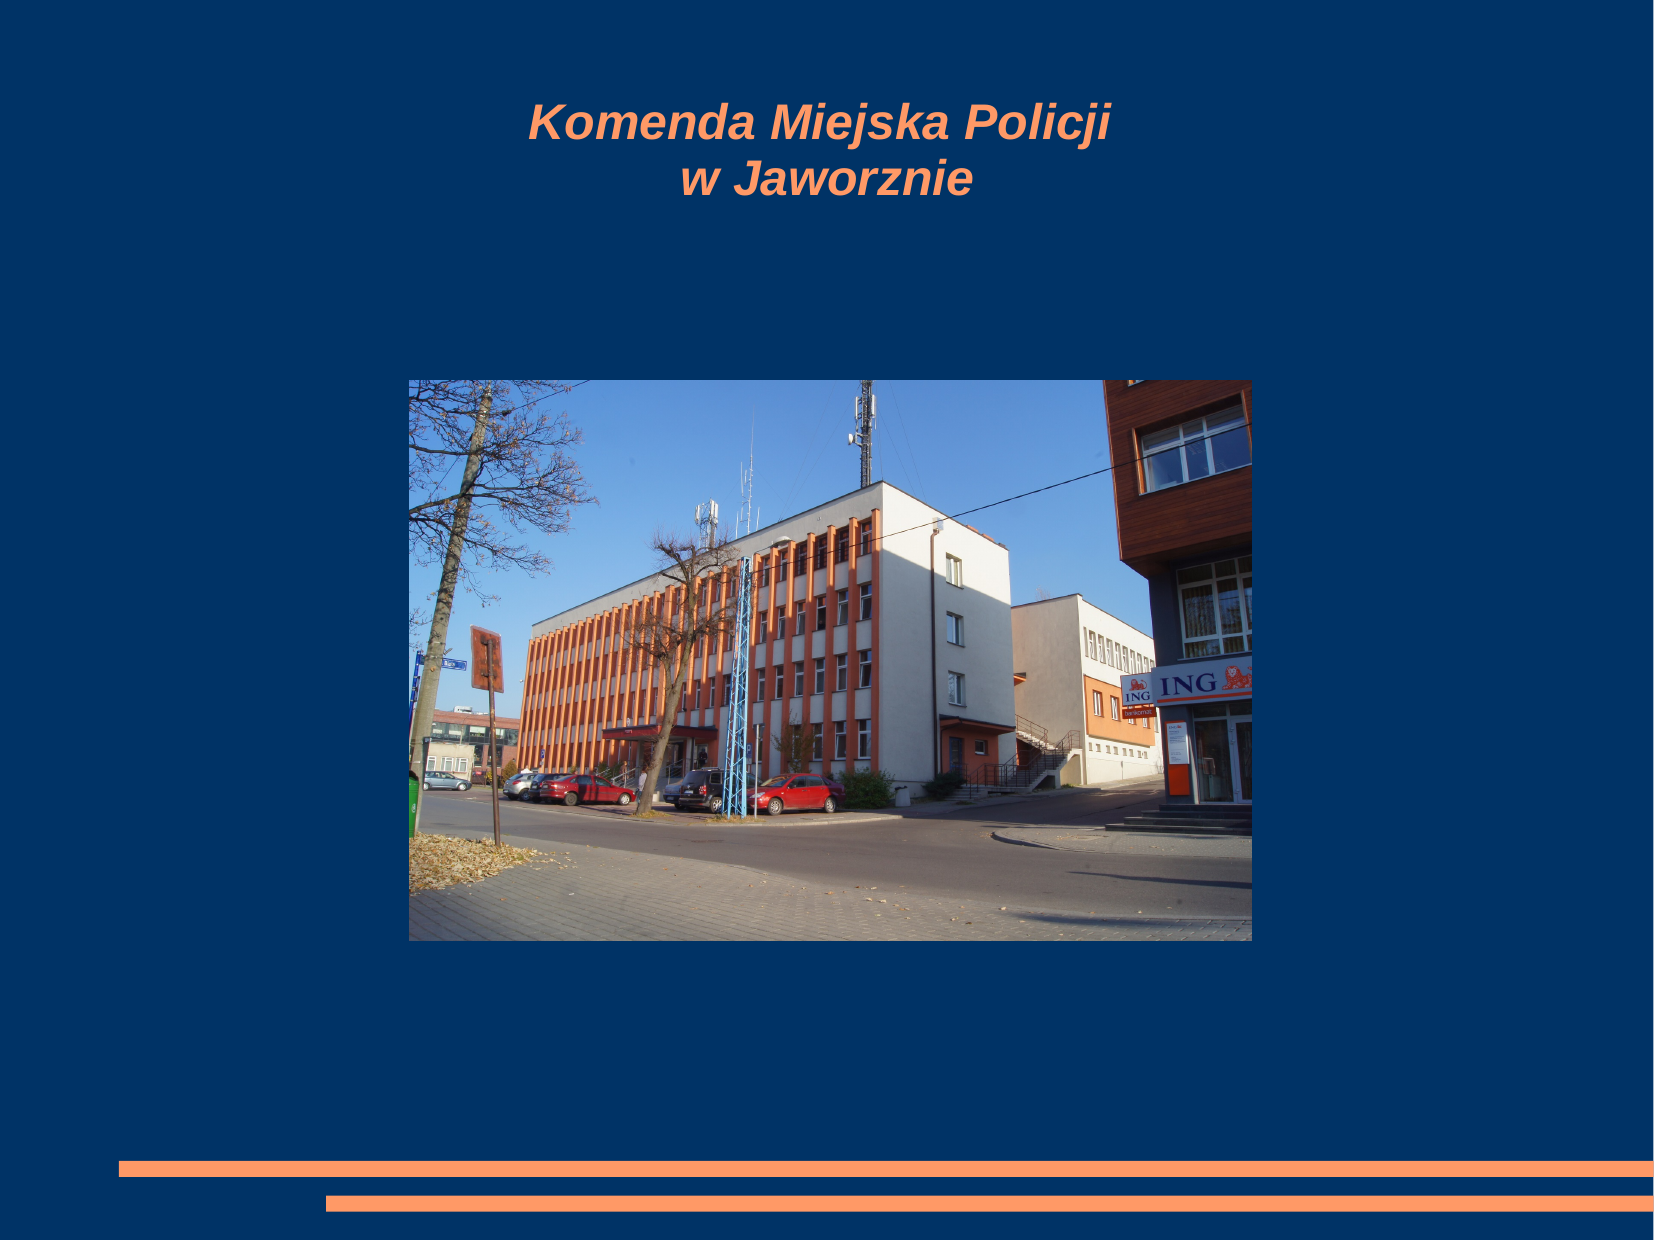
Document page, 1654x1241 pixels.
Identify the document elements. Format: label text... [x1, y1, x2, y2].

picture [409, 380, 1252, 941]
title Komenda Miejska Policji w Jaworznie [121, 46, 1534, 254]
